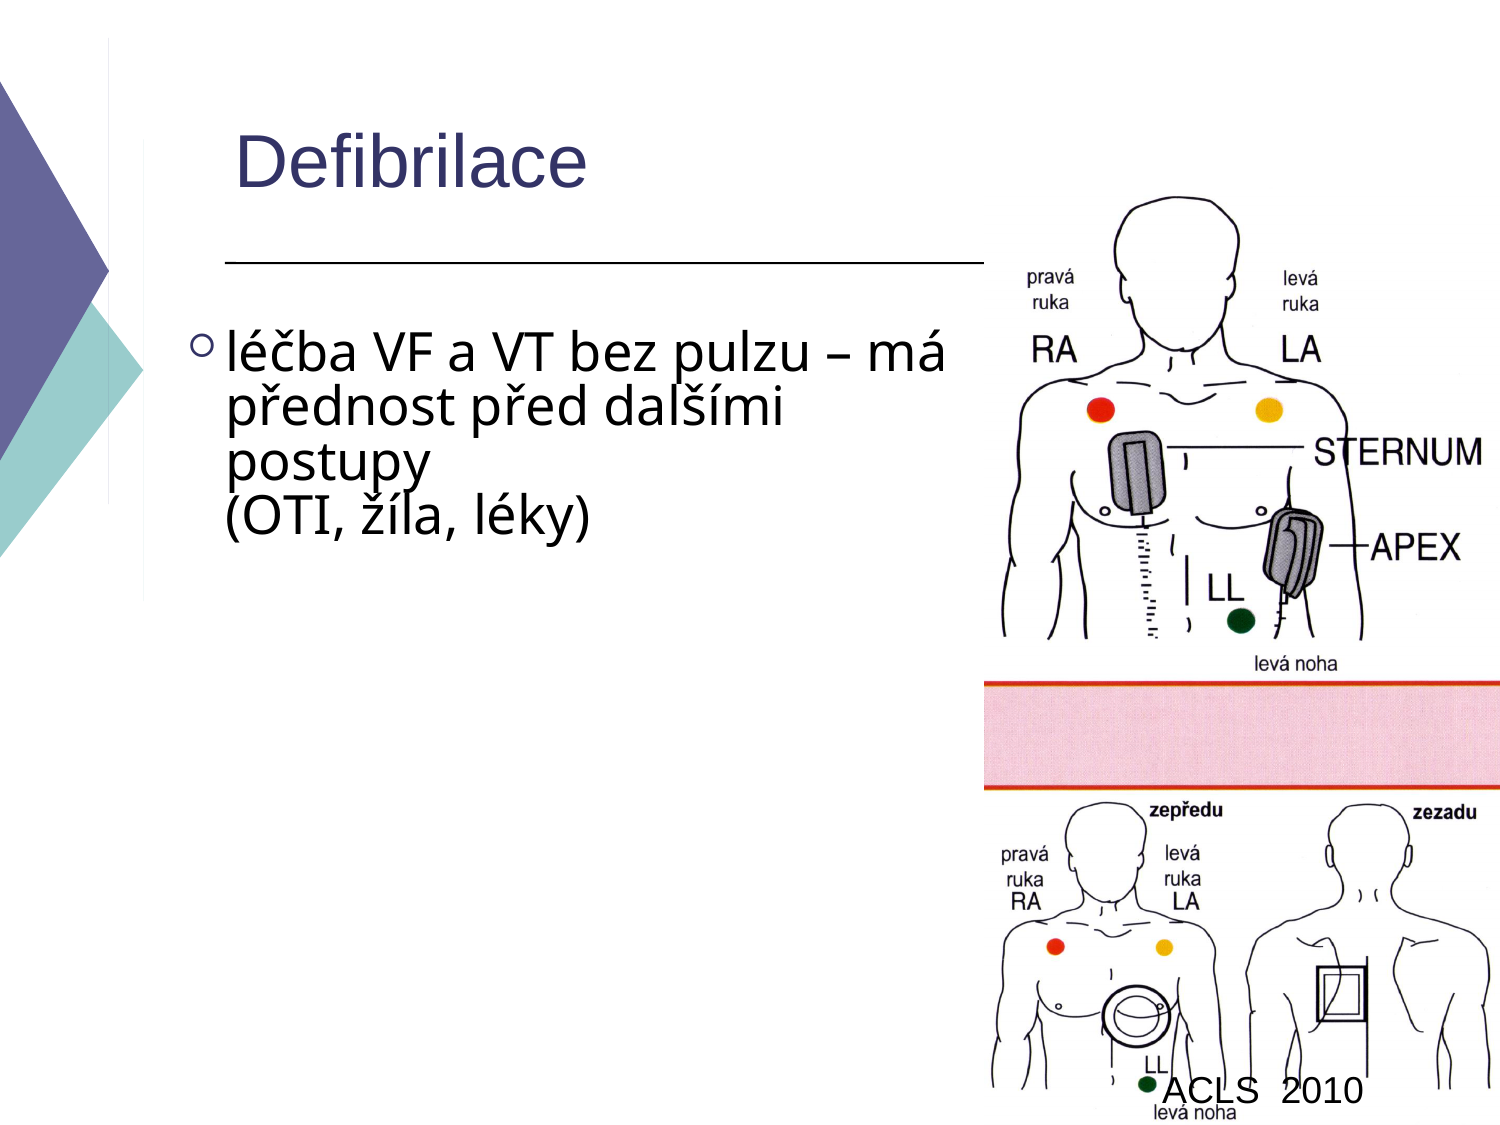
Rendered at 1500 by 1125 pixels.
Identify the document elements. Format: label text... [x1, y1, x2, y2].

list léčba VF a VT bez pulzu – má přednost před dalšími postupy (OTI, žíla, léky) [187, 324, 984, 1051]
text_box ACLS 2010 [1147, 1064, 1379, 1125]
title Defibrilace [234, 64, 1500, 253]
picture [984, 187, 1500, 1125]
